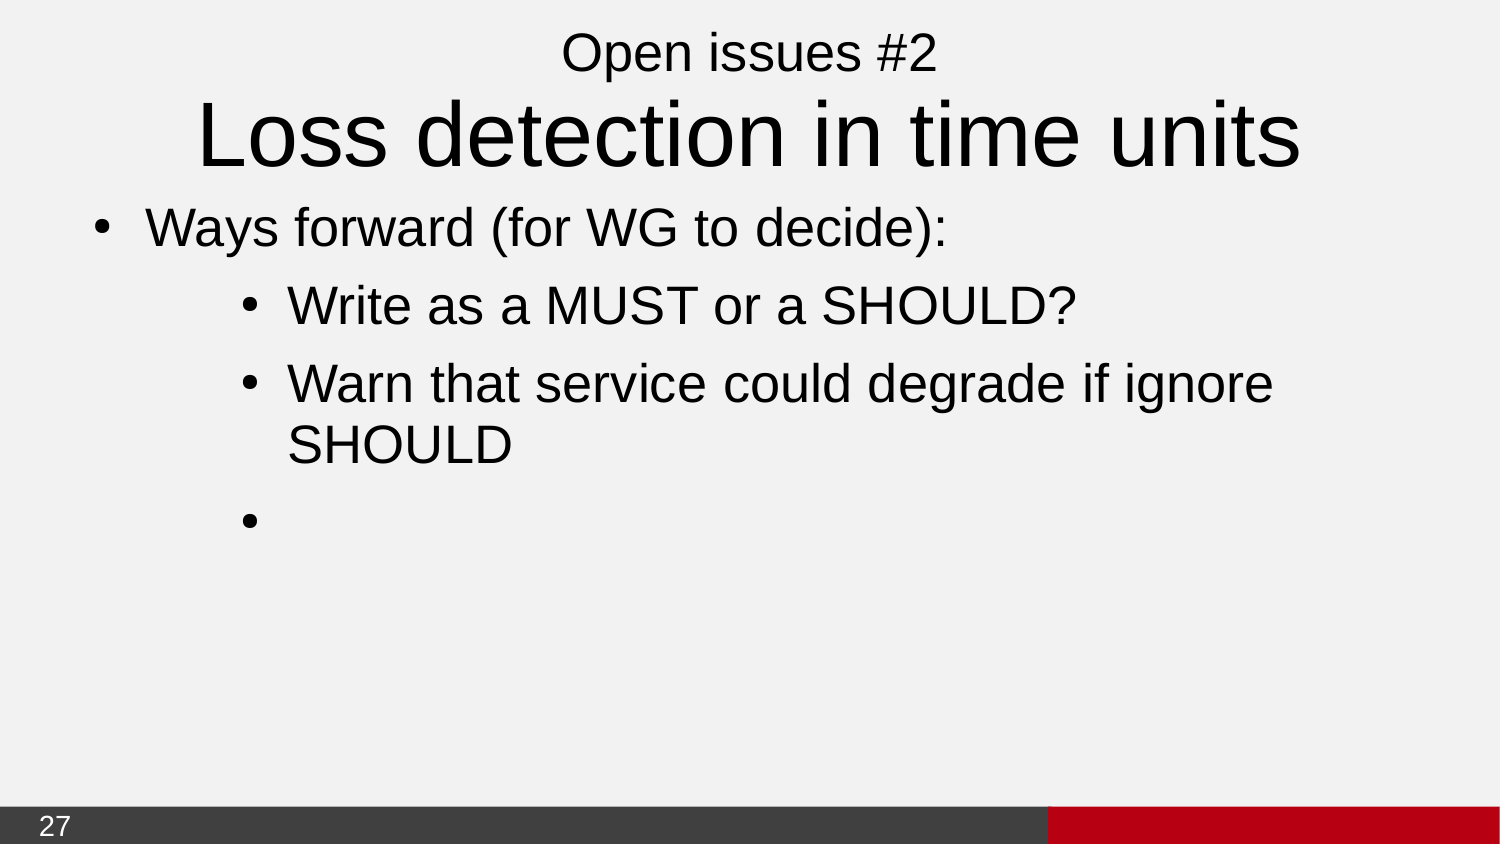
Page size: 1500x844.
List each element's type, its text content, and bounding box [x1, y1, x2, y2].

list Ways forward (for WG to decide): Write as a MUST or a SHOULD? Warn that service could degrade if ignore SHOULD [75, 197, 1425, 687]
title Open issues #2 Loss detection in time units [75, 22, 1425, 186]
